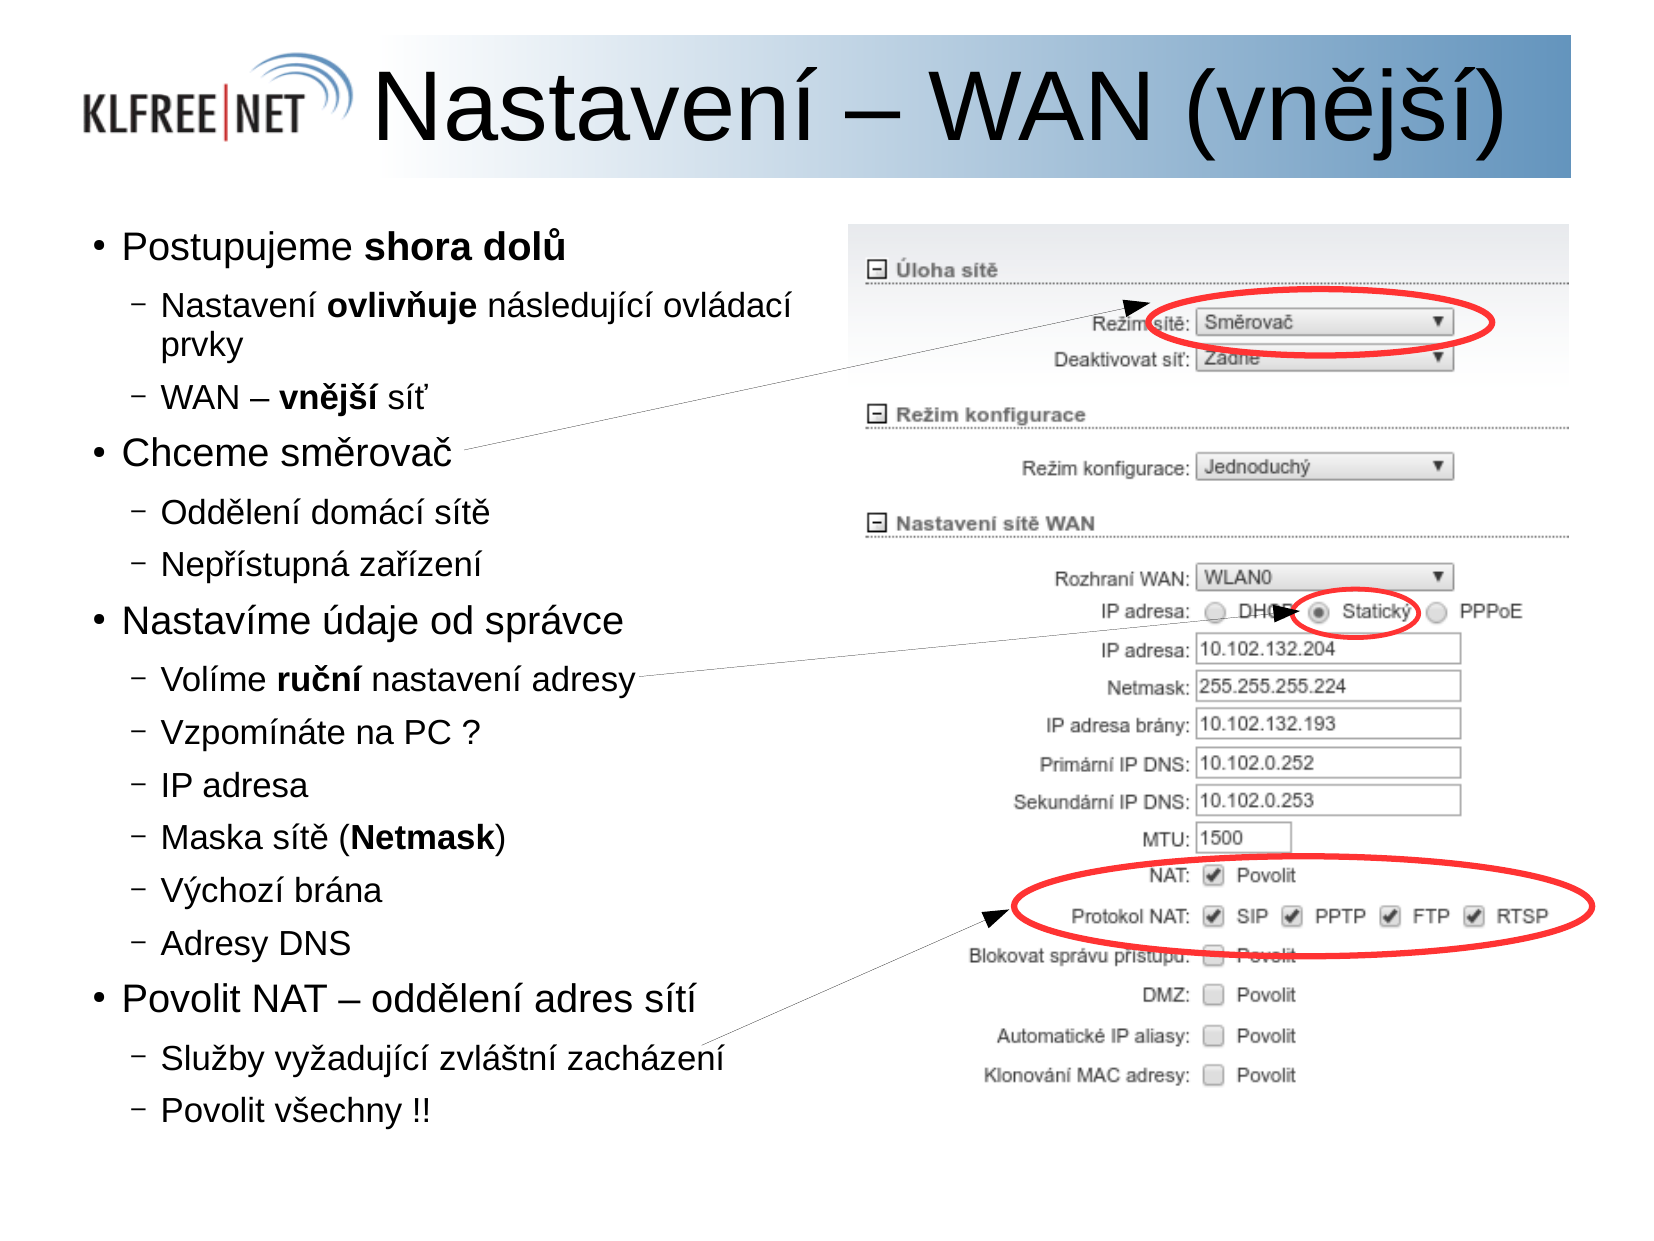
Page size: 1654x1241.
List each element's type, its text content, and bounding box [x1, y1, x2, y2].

picture [1018, 860, 1569, 953]
picture [1295, 592, 1416, 635]
picture [59, 11, 372, 201]
list Postupujeme shora dolů Nastavení ovlivňuje následující ovládací prvky WAN – vnější síť Chceme směrovač Oddělení domácí sítě Nepřístupná zařízení Nastavíme údaje od správce Volíme ruční nastavení adresy Vzpomínáte na PC ? IP adresa Maska sítě (Netmask) Výchozí brána Adresy DNS Povolit NAT – oddělení adres sítí Služby vyžadující zvláštní zacházení Povolit všechny !! [82, 224, 864, 1135]
picture [848, 224, 1569, 1111]
title Nastavení – WAN (vnější) [371, 47, 1560, 166]
